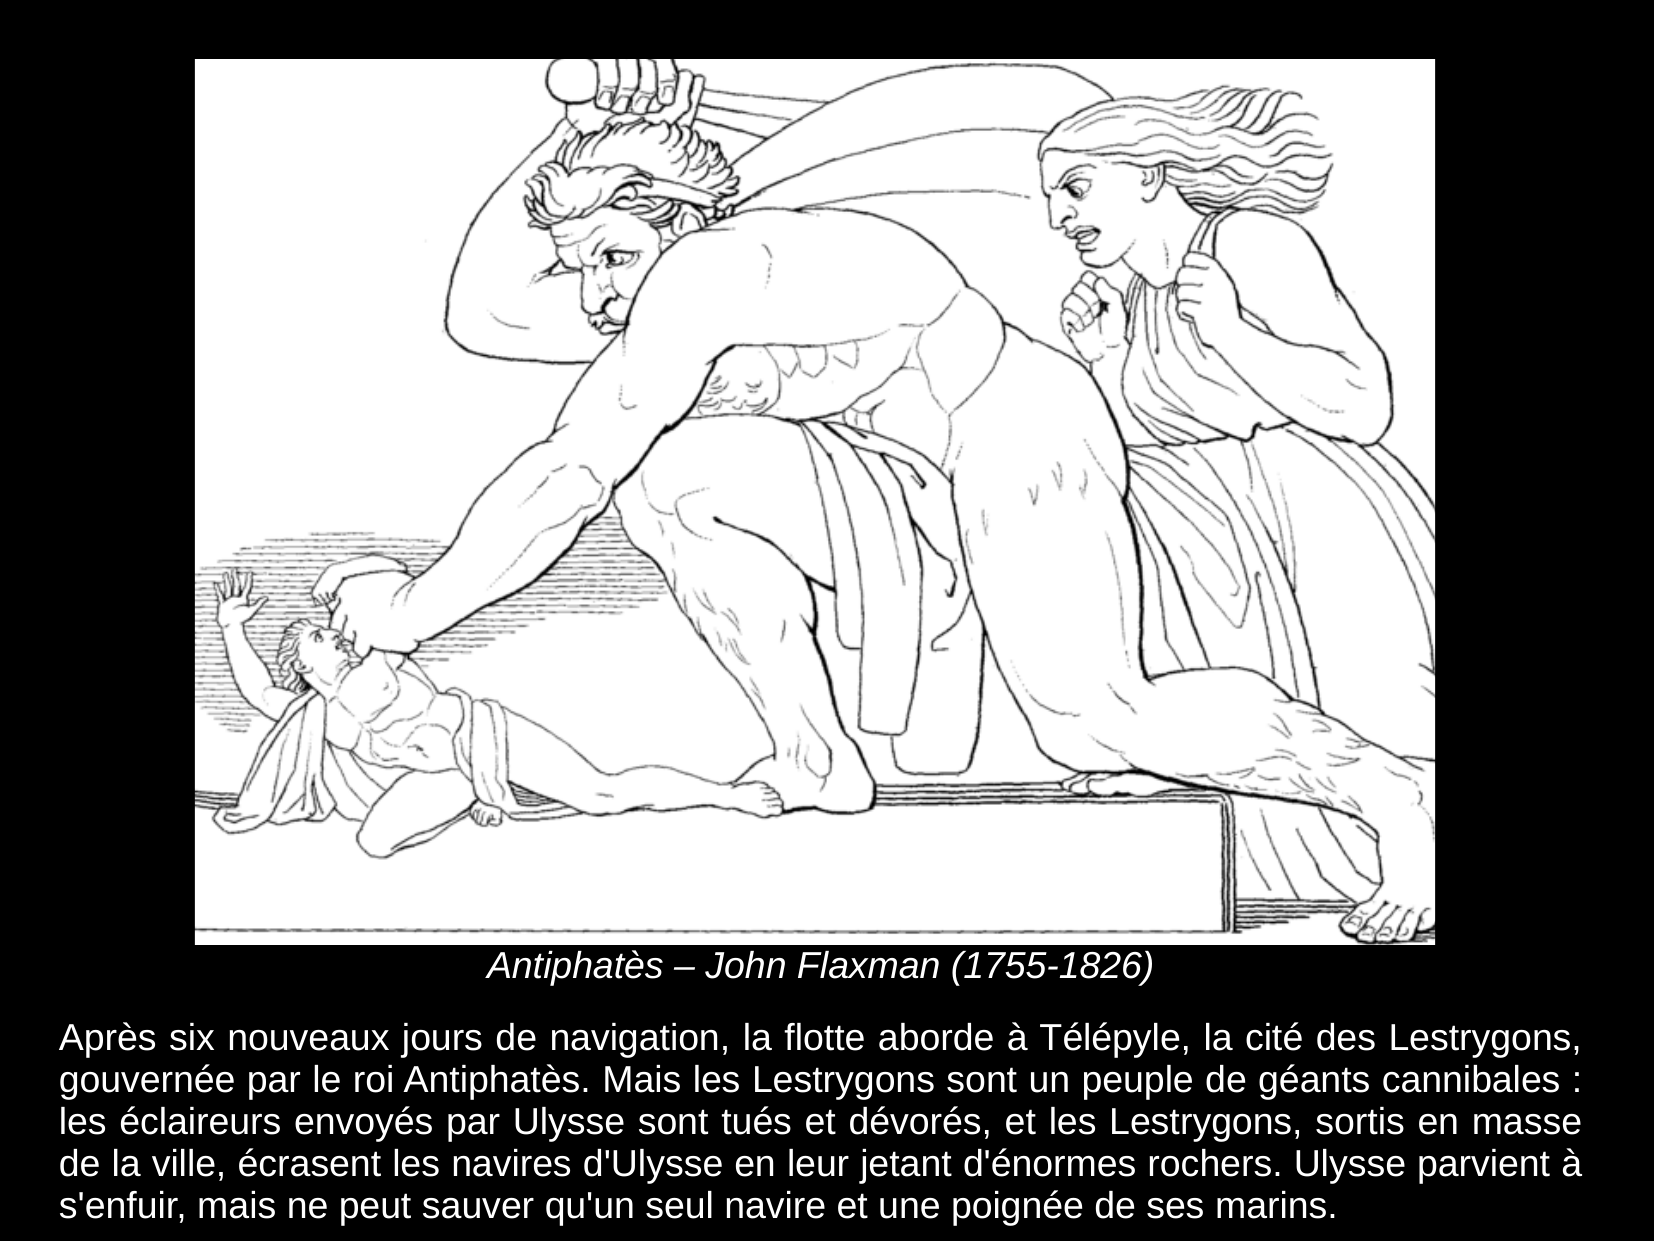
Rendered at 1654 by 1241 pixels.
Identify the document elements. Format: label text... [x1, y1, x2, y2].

picture [194, 59, 1436, 944]
list Antiphatès – John Flaxman (1755-1826) Après six nouveaux jours de navigation, la flotte aborde à Télépyle, la cité des Lestrygons, gouvernée par le roi Antiphatès. Mais les Lestrygons sont un peuple de géants cannibales : les éclaireurs envoyés par Ulysse sont tués et dévorés, et les Lestrygons, sortis en masse de la ville, écrasent les navires d'Ulysse en leur jetant d'énormes rochers. Ulysse parvient à s'enfuir, mais ne peut sauver qu'un seul navire et une poignée de ses marins. [0, 944, 1583, 1227]
text_box [0, 0, 1654, 1241]
